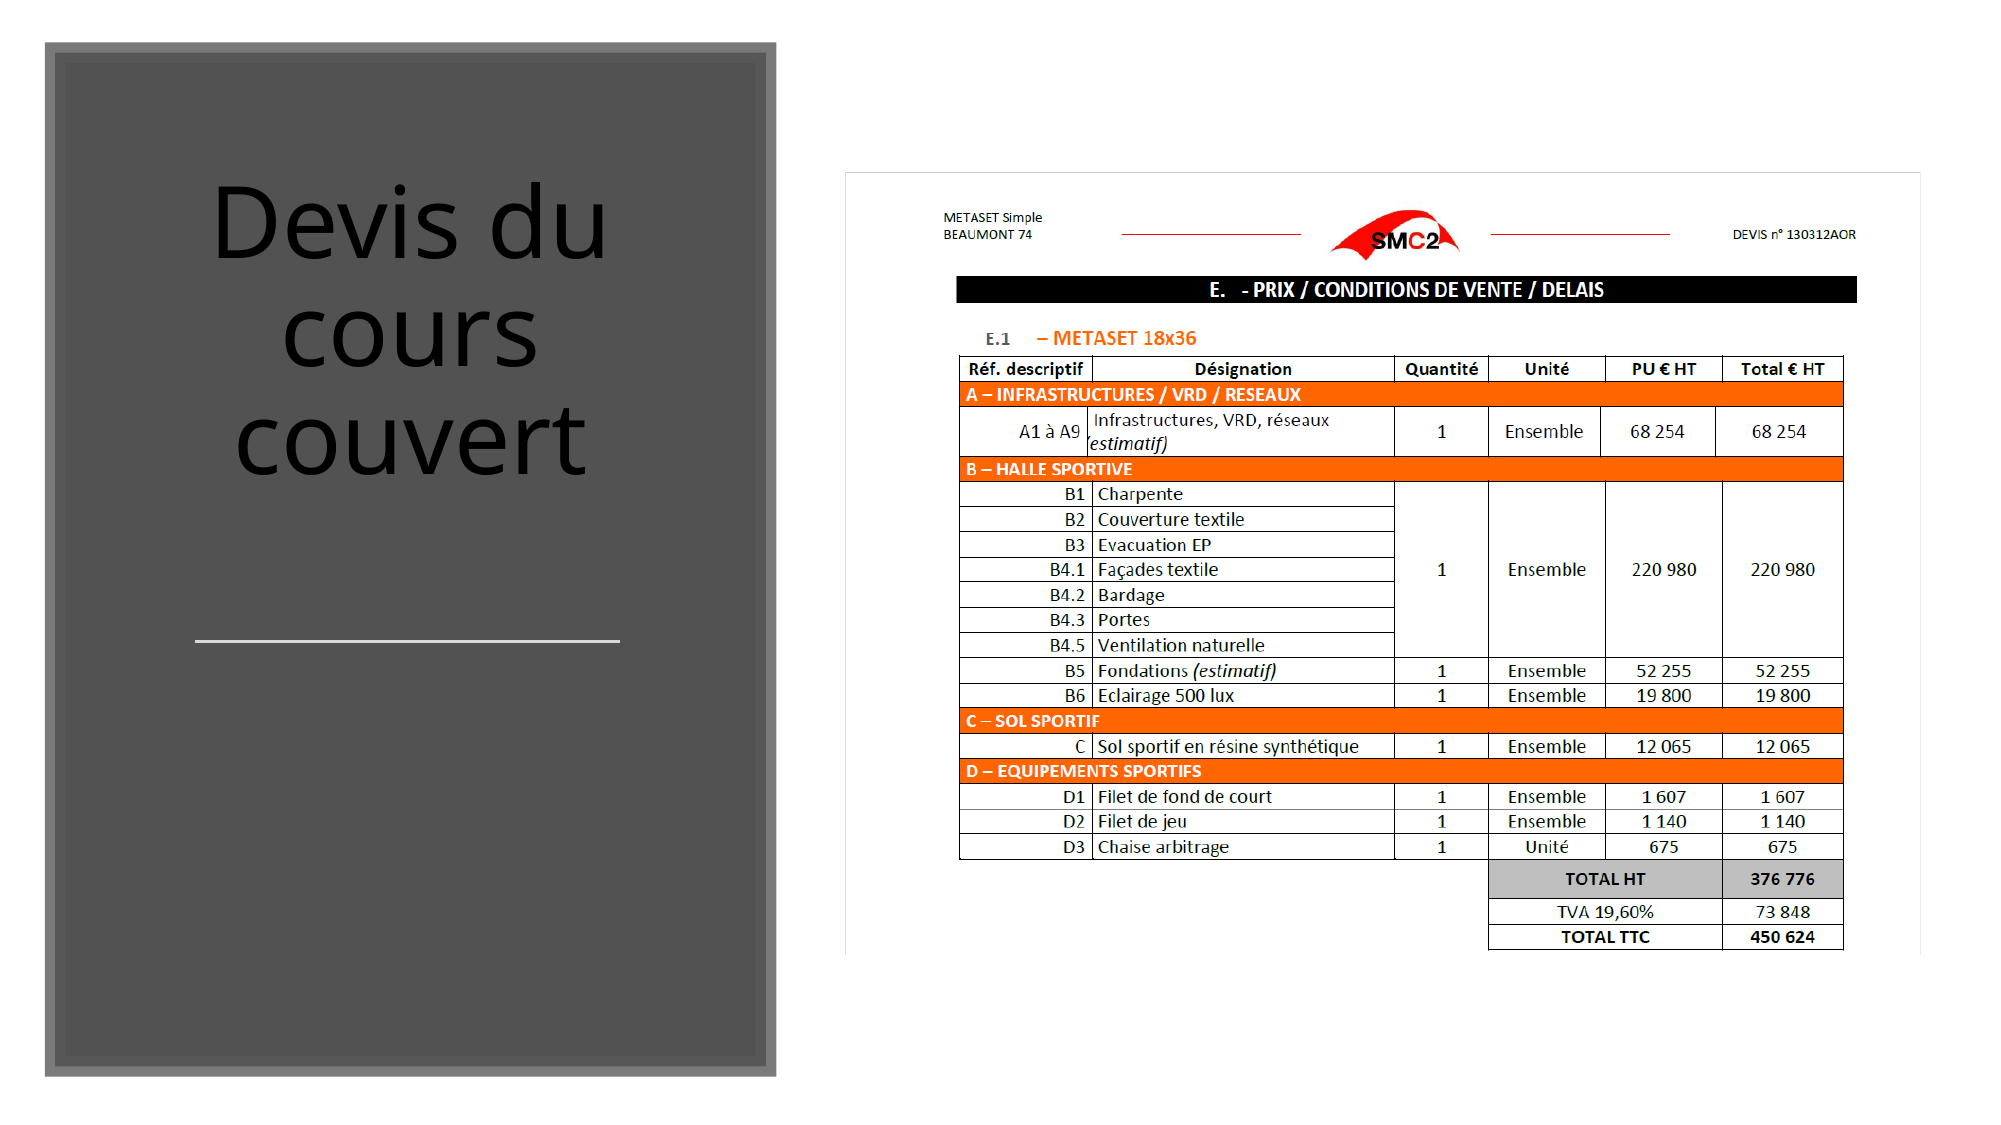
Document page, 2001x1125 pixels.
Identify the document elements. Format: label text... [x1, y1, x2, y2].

picture [845, 172, 1921, 955]
text_box [55, 52, 766, 1067]
text_box Devis du cours couvert [110, 149, 711, 624]
